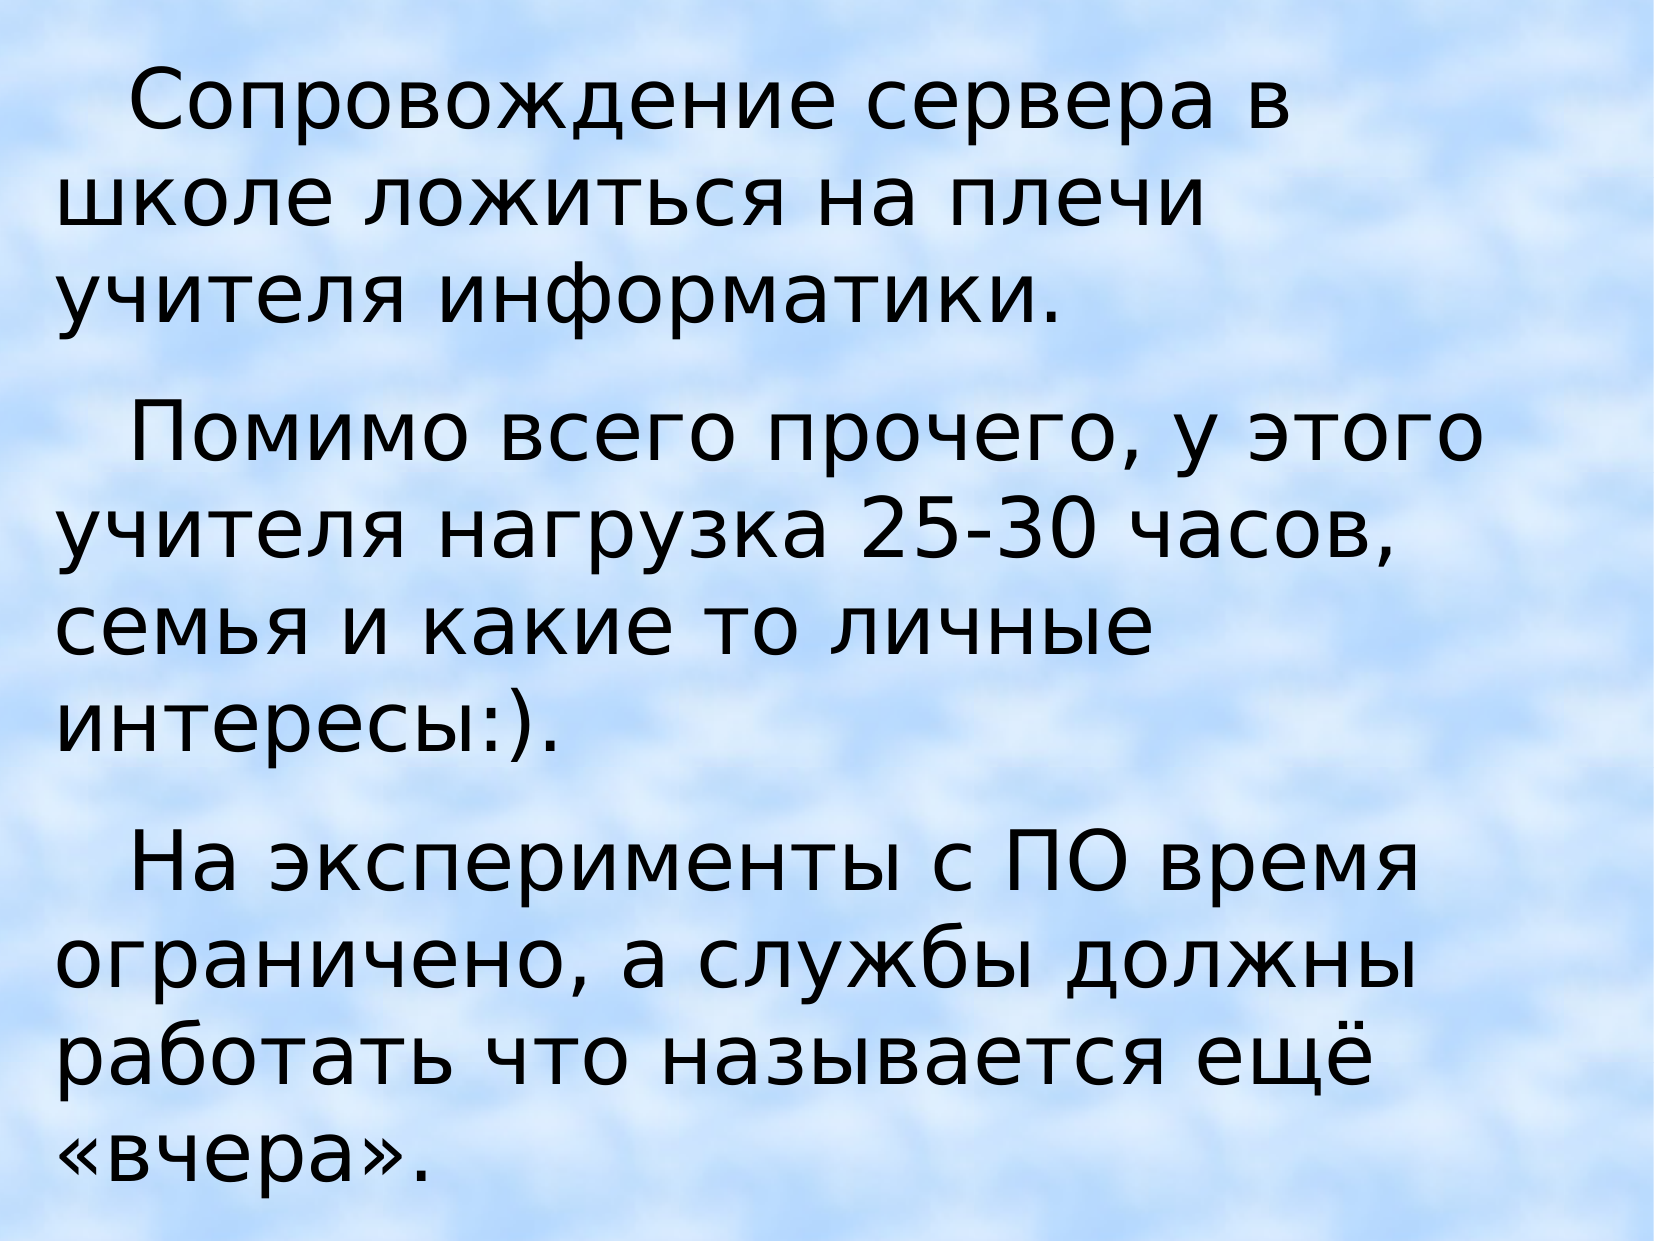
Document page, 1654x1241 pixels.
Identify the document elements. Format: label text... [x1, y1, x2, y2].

text_box Сопровождение сервера в школе ложиться на плечи учителя информатики. Помимо всего прочего, у этого учителя нагрузка 25-30 часов, семья и какие то личные интересы:). На эксперименты с ПО время ограничено, а службы должны работать что называется ещё «вчера». [39, 43, 1577, 1209]
picture [0, 0, 1654, 1241]
